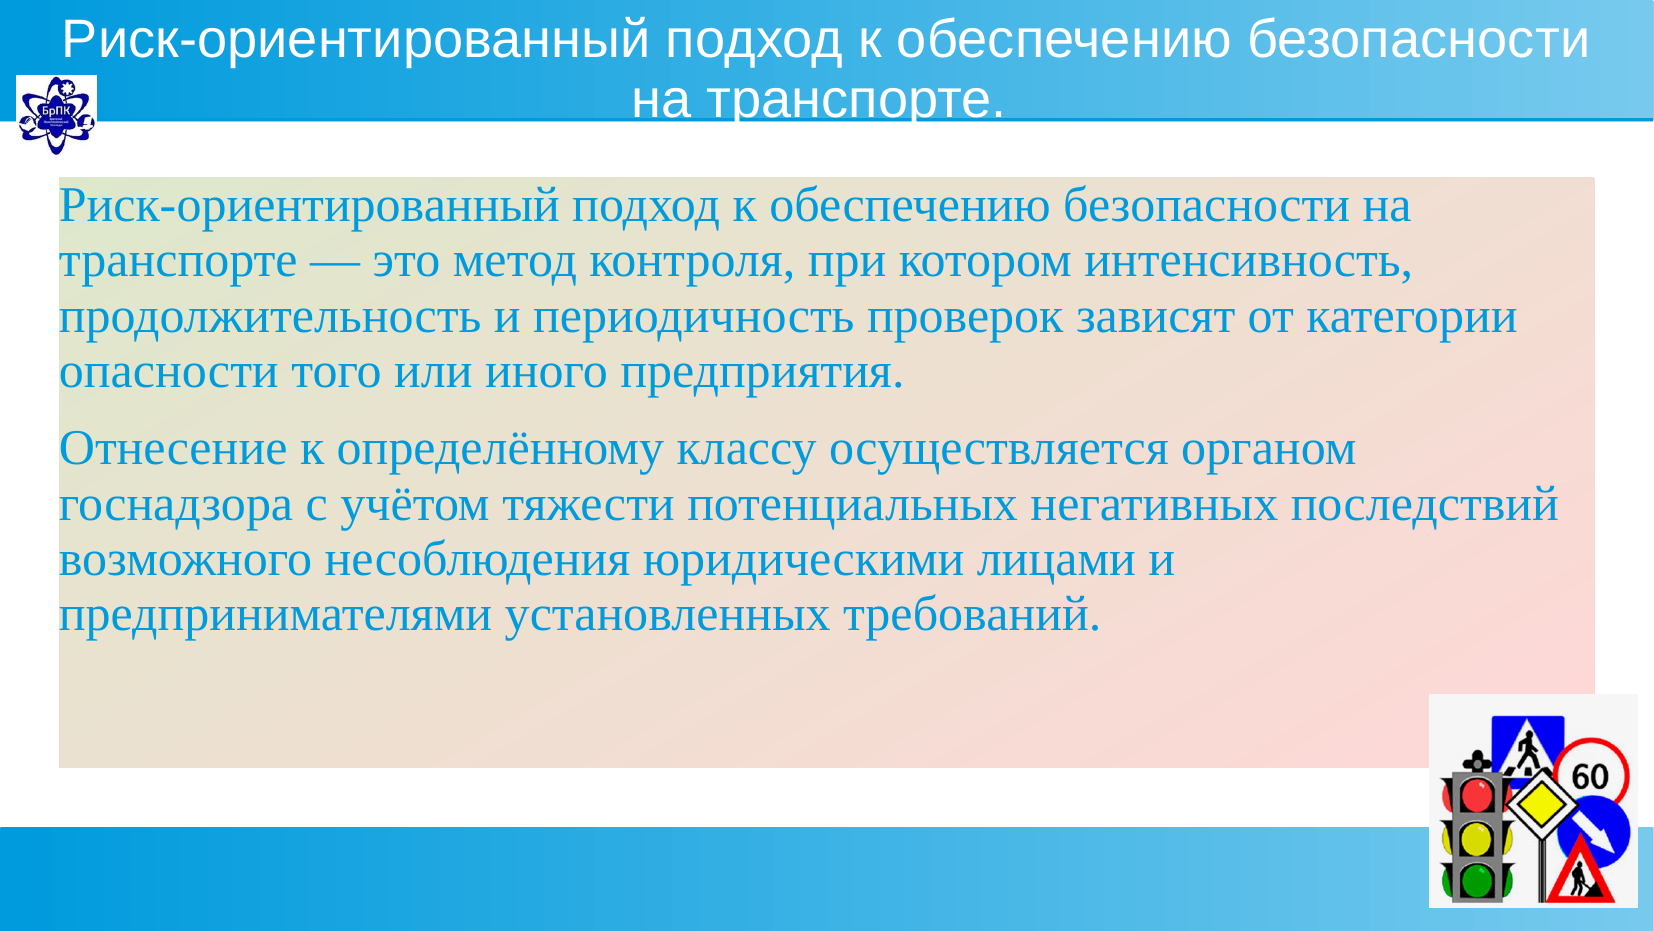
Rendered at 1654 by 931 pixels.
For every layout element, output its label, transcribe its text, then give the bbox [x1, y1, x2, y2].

picture [1429, 694, 1638, 908]
title Риск-ориентированный подход к обеспечению безопасности на транспорте. [59, 8, 1595, 130]
list Риск-ориентированный подход к обеспечению безопасности на транспорте — это метод контроля, при котором интенсивность, продолжительность и периодичность проверок зависят от категории опасности того или иного предприятия. Отнесение к определённому классу осуществляется органом госнадзора с учётом тяжести потенциальных негативных последствий возможного несоблюдения юридическими лицами и предпринимателями установленных требований. [59, 177, 1595, 768]
picture [16, 76, 97, 156]
